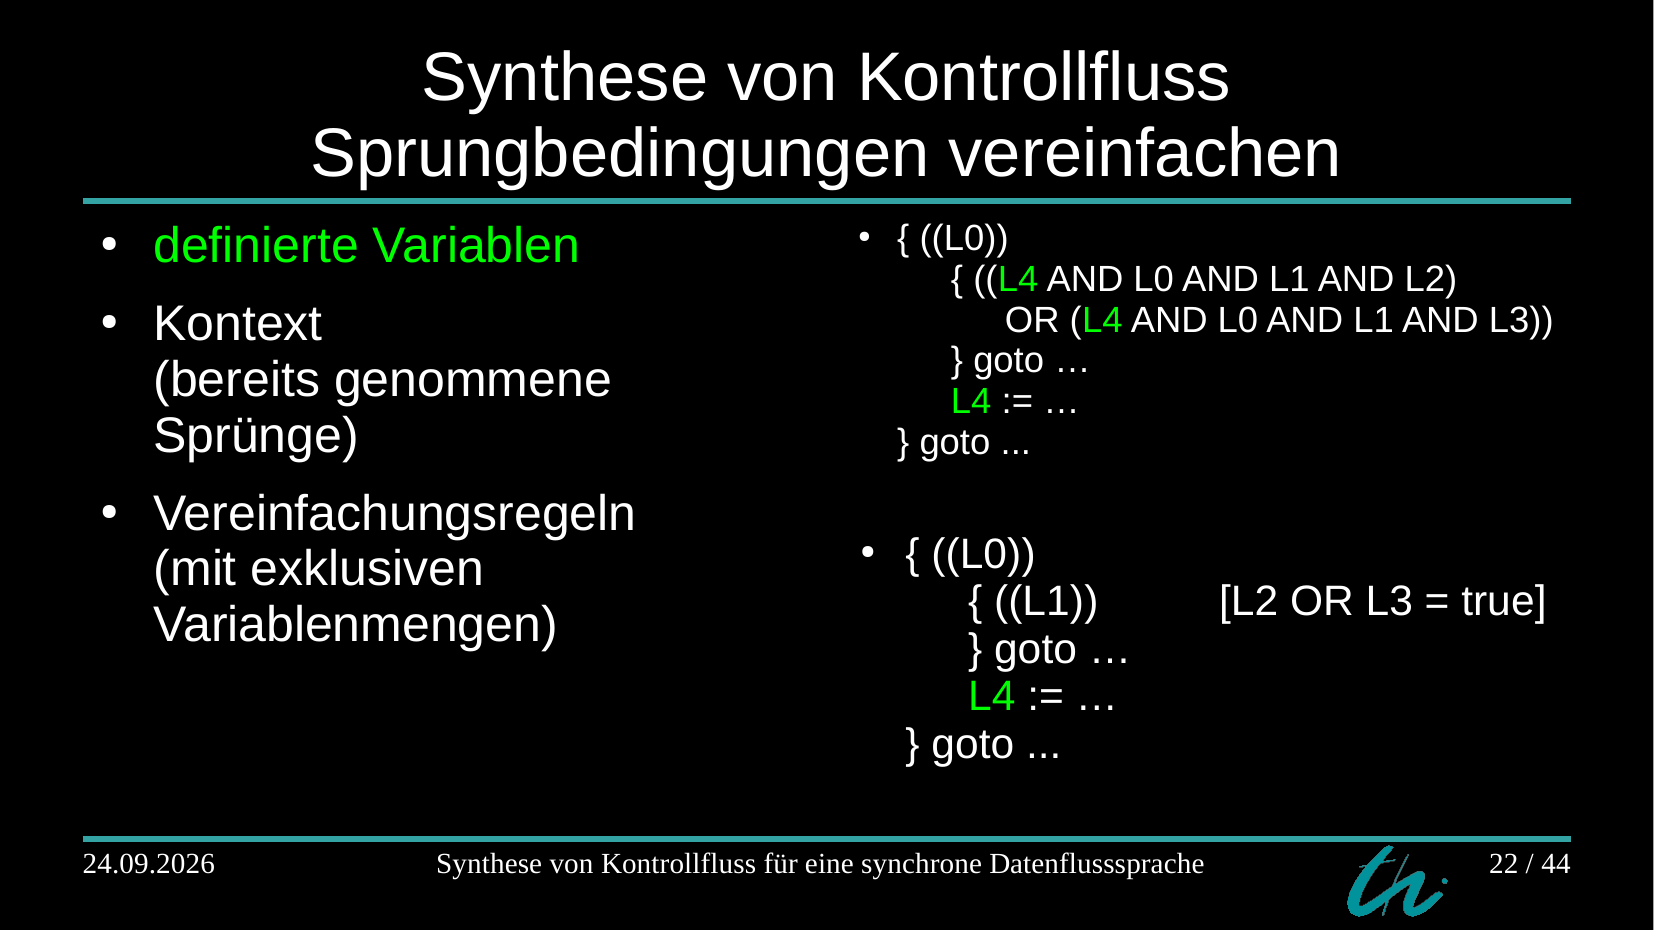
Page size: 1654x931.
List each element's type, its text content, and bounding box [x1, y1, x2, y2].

picture [1347, 845, 1448, 917]
list { ((L0)) { ((L1)) [L2 OR L3 = true] } goto … L4 := … } goto ... [845, 529, 1572, 815]
title Synthese von Kontrollfluss Sprungbedingungen vereinfachen [82, 37, 1571, 193]
list { ((L0)) { ((L4 AND L0 AND L1 AND L2) OR (L4 AND L0 AND L1 AND L3)) } goto … L4 := … } goto ... [845, 217, 1572, 503]
list definierte Variablen Kontext (bereits genommene Sprünge) Vereinfachungsregeln (mit exklusiven Variablenmengen) [82, 217, 809, 815]
